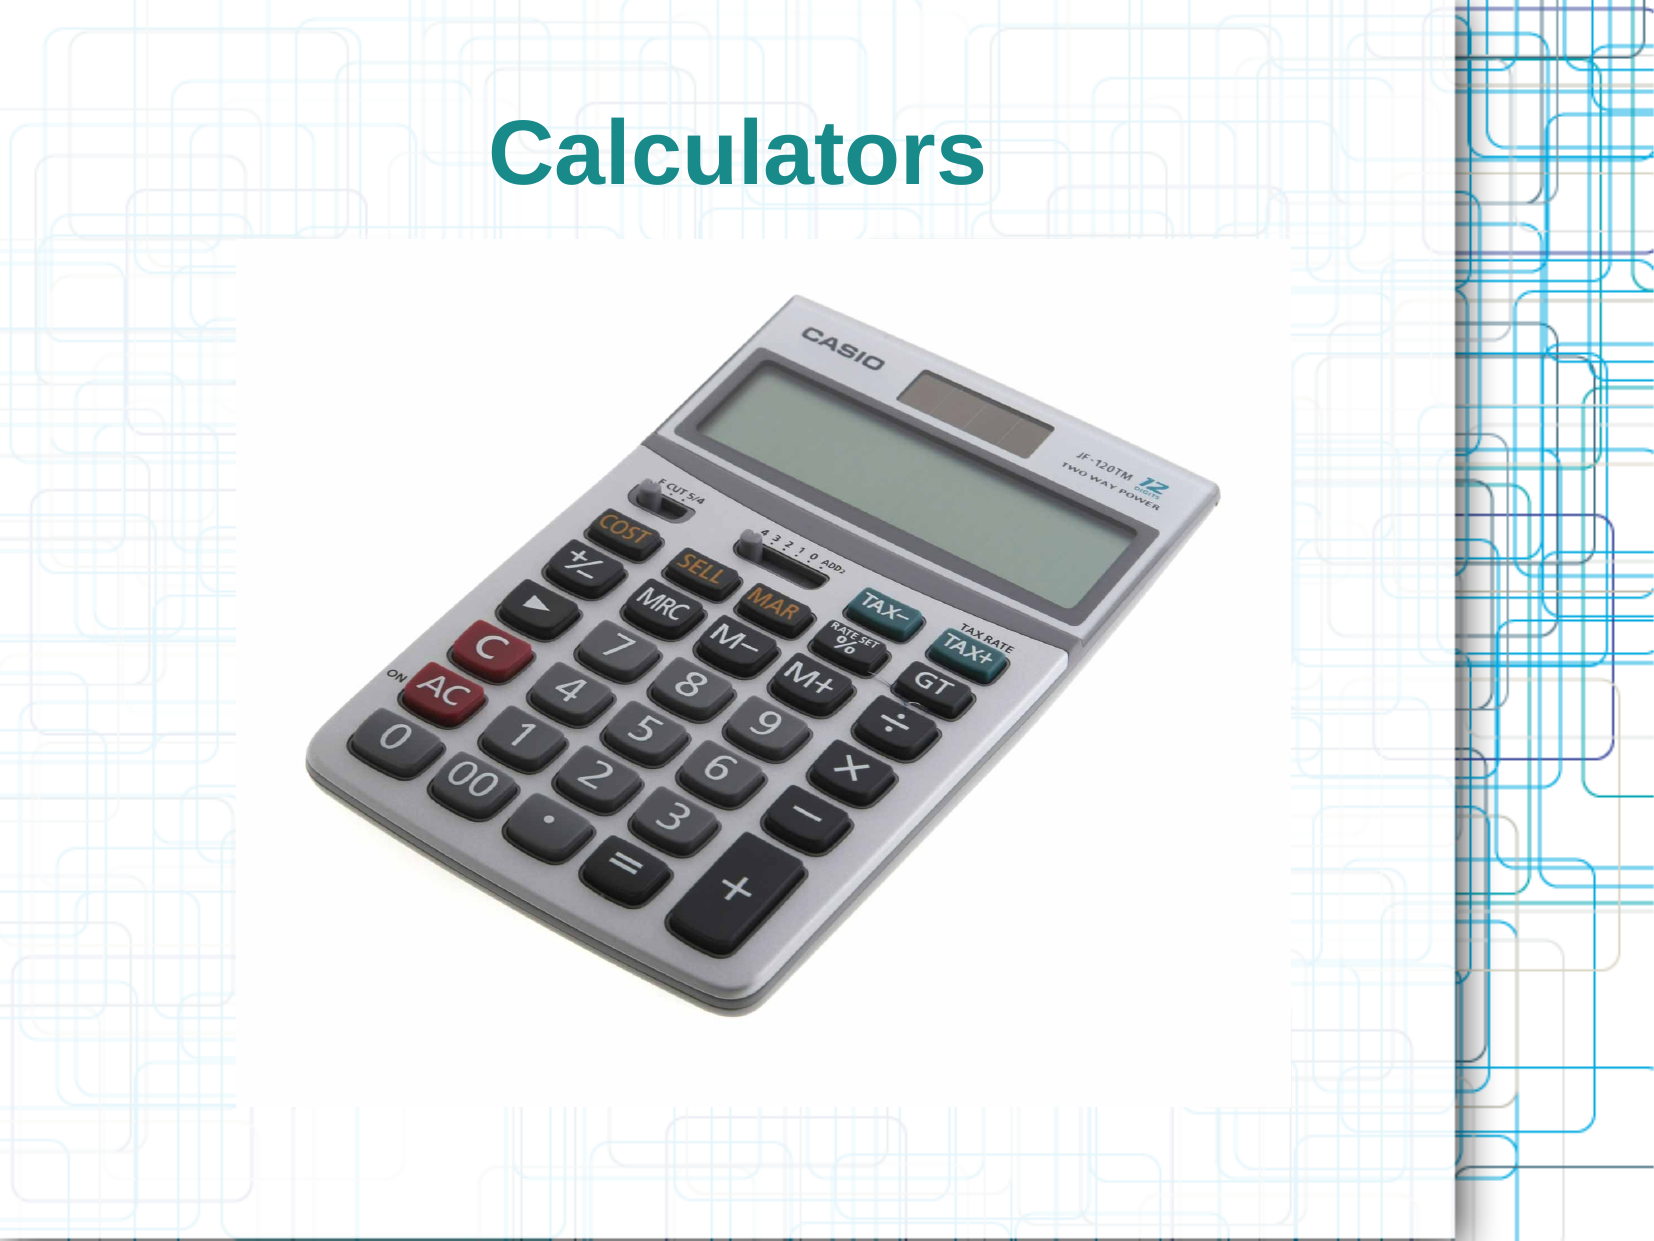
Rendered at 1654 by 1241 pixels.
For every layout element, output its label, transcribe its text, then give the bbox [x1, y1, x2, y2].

picture [0, 0, 1654, 1241]
title Calculators [59, 56, 1418, 250]
